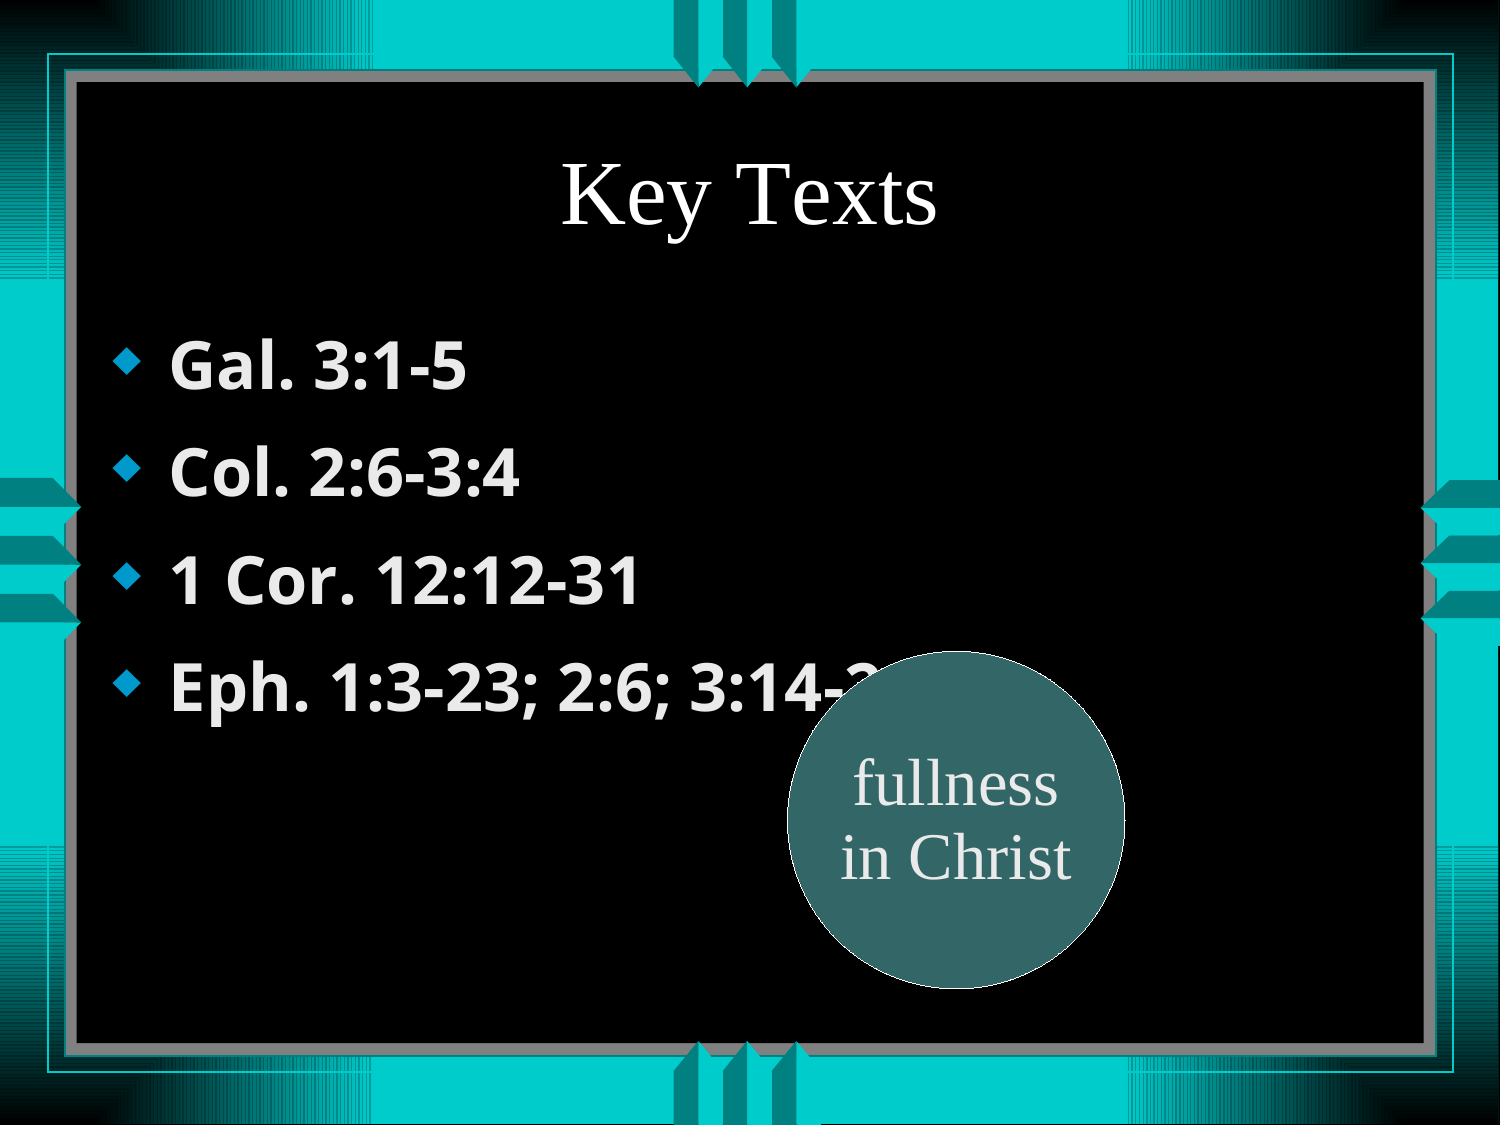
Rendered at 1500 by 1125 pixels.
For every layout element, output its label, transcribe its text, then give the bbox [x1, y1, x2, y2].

text_box fullness in Christ [787, 651, 1126, 989]
list Gal. 3:1-5 Col. 2:6-3:4 1 Cor. 12:12-31 Eph. 1:3-23; 2:6; 3:14-21 [112, 317, 1388, 1013]
title Key Texts [112, 99, 1388, 288]
